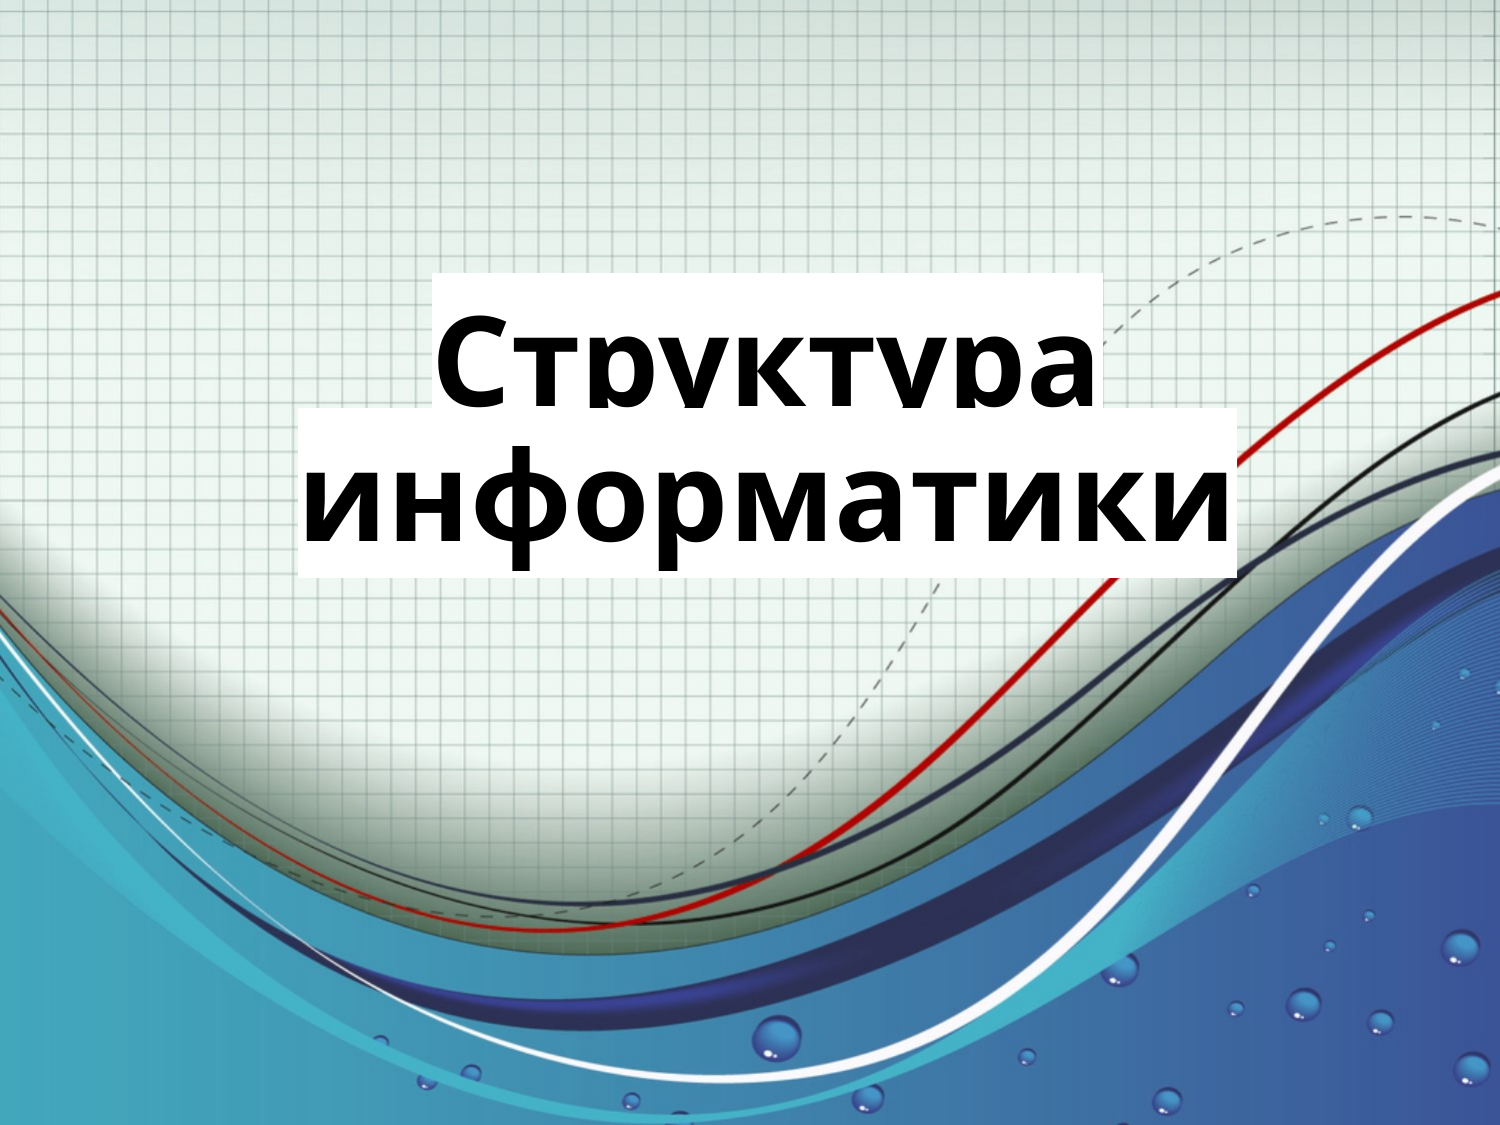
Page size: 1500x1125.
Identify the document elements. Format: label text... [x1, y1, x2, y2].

title Структура информатики [129, 354, 1405, 576]
picture [0, 0, 1500, 1125]
